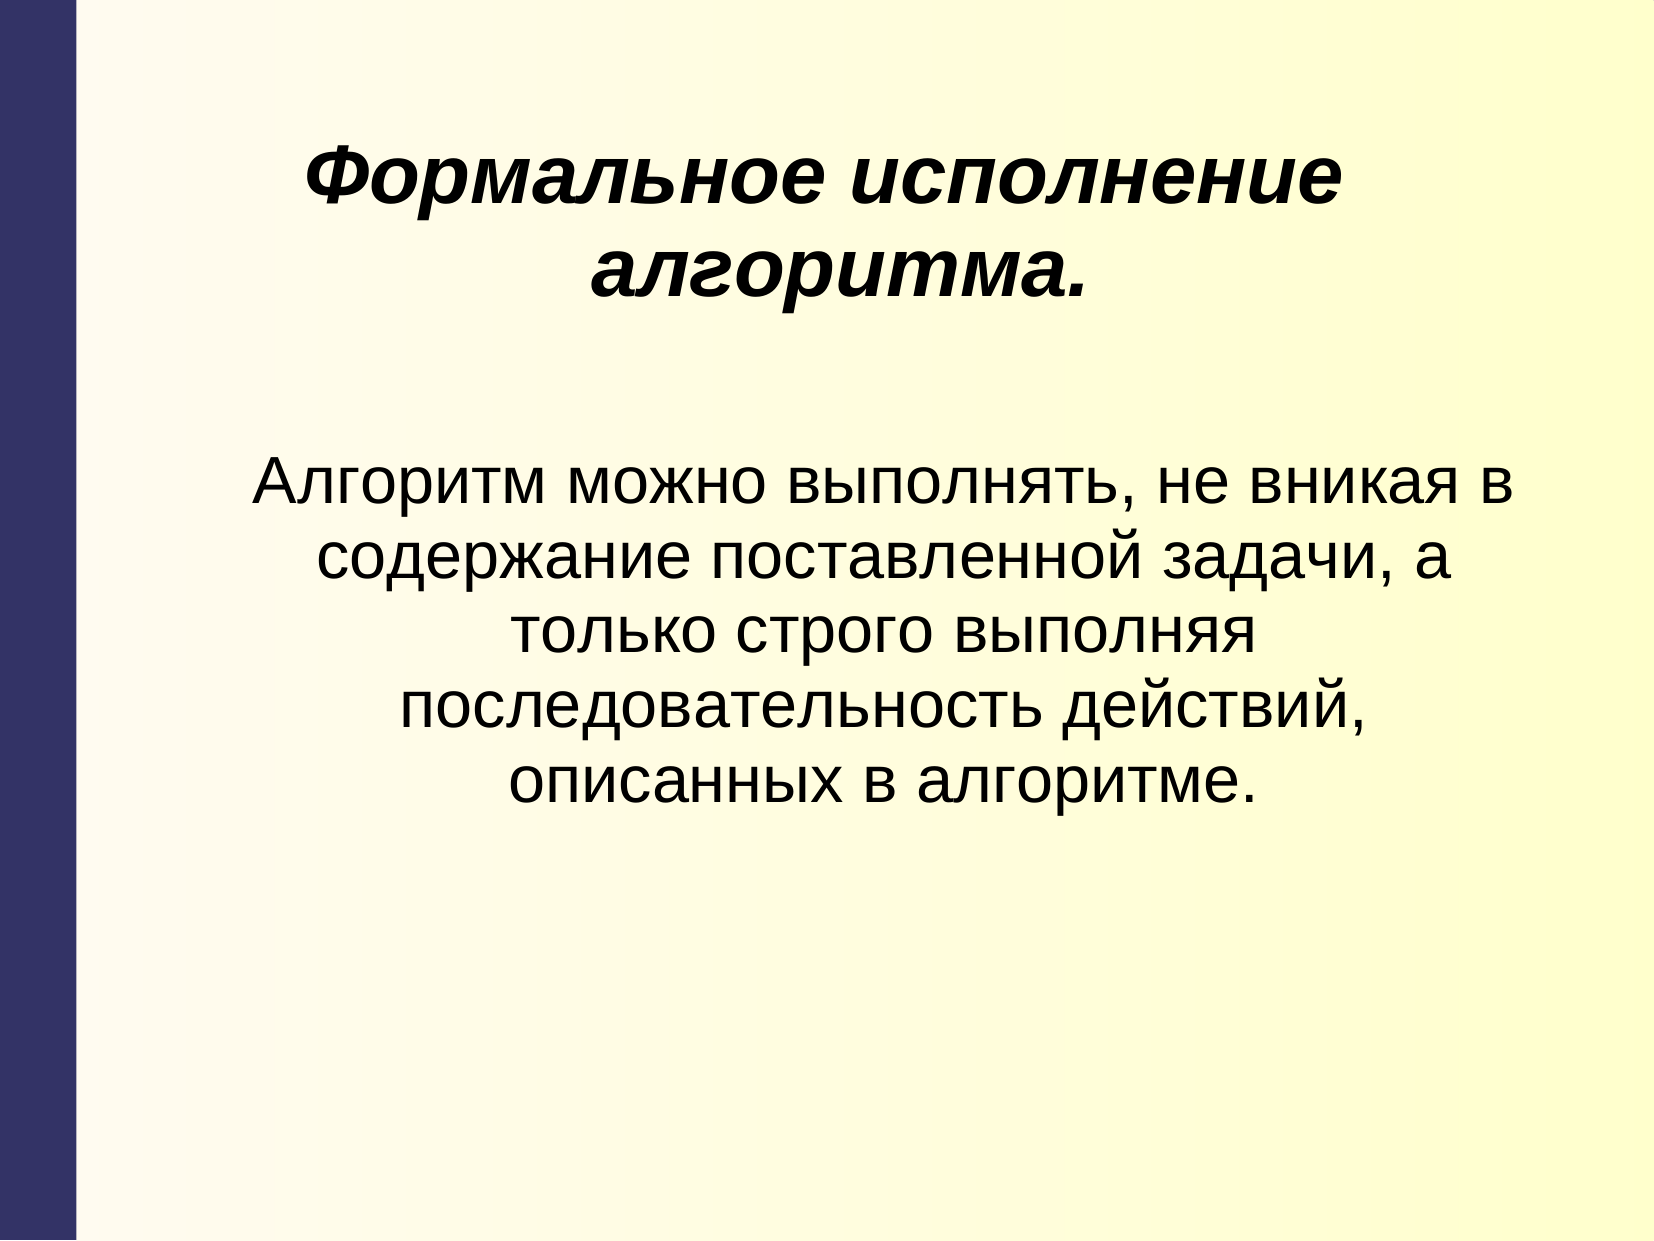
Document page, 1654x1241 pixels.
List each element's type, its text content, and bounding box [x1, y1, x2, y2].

title Формальное исполнение алгоритма. [118, 117, 1531, 325]
list Алгоритм можно выполнять, не вникая в содержание поставленной задачи, а только строго выполняя последовательность действий, описанных в алгоритме. [147, 442, 1539, 929]
